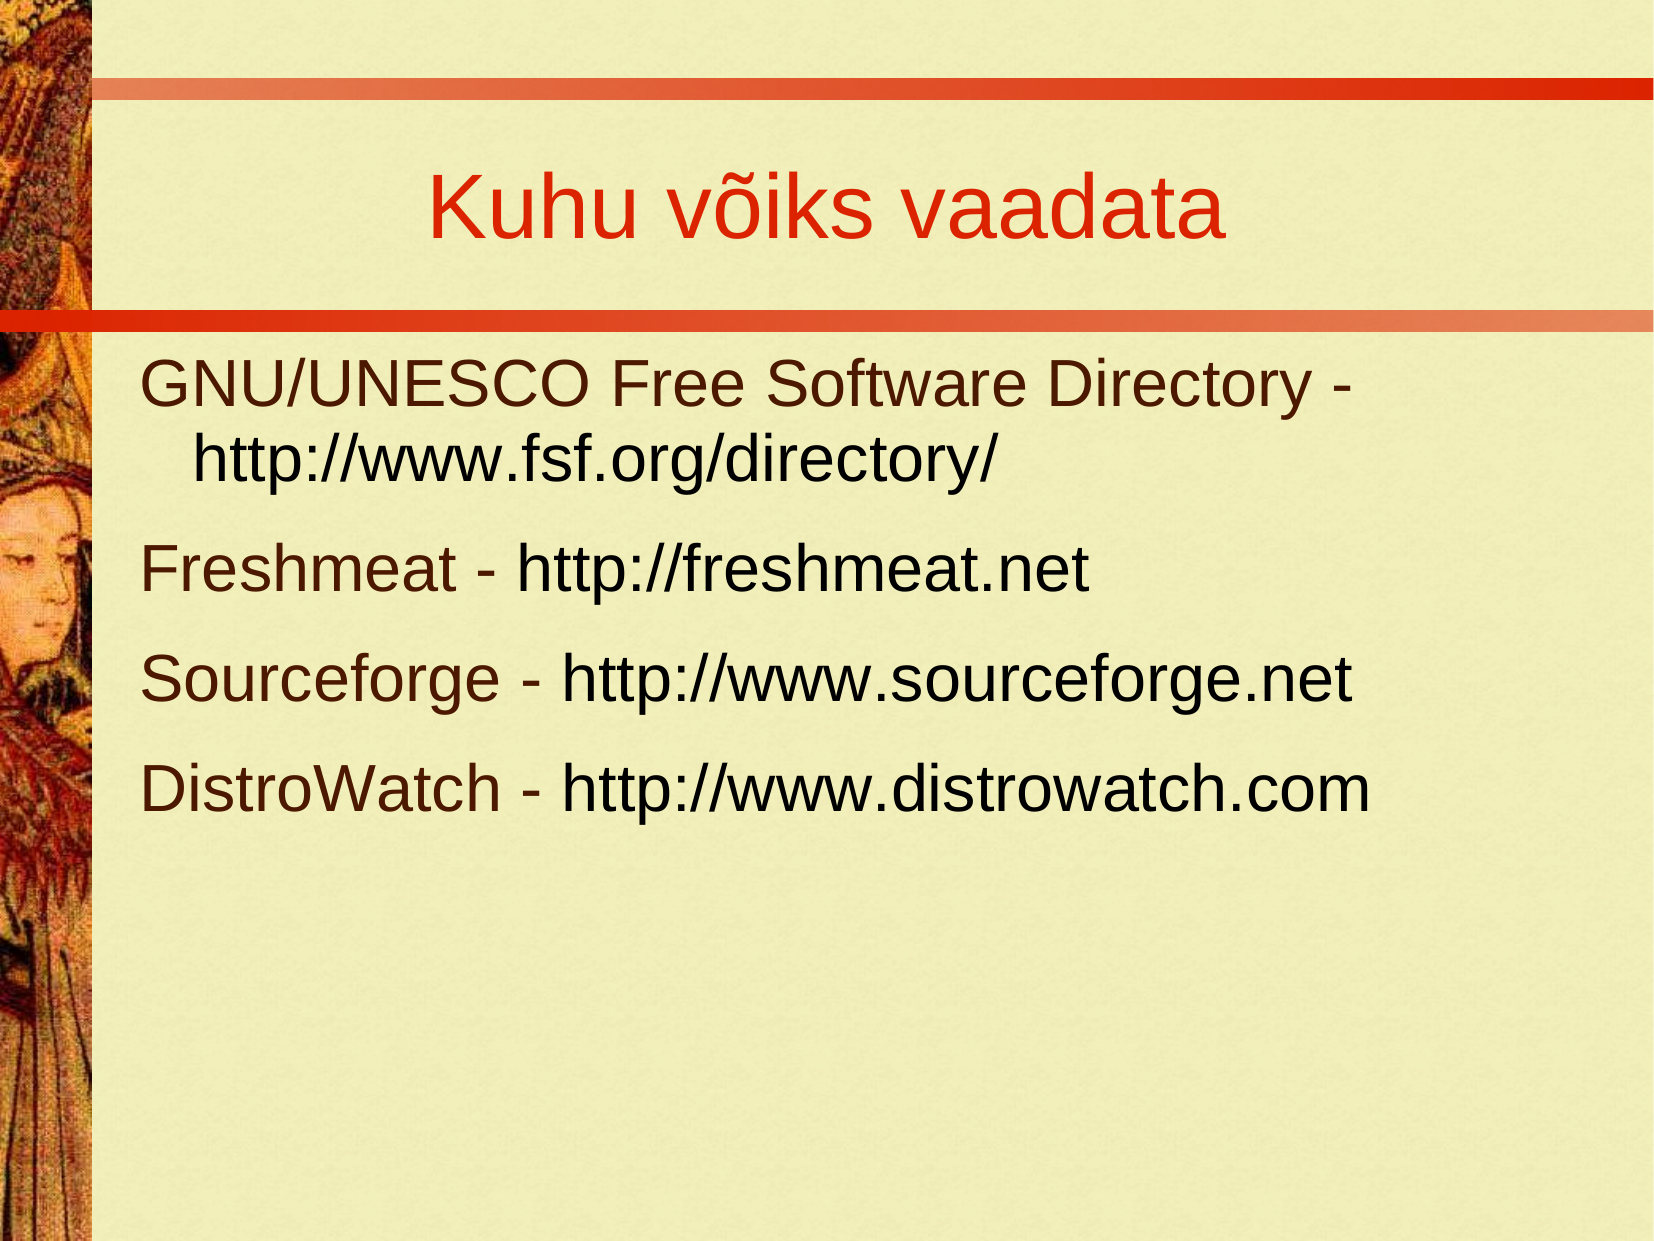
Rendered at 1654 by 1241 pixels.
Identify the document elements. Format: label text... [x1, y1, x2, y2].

picture [0, 0, 1654, 310]
list GNU/UNESCO Free Software Directory - http://www.fsf.org/directory/ Freshmeat - http://freshmeat.net Sourceforge - http://www.sourceforge.net DistroWatch - http://www.distrowatch.com [121, 344, 1534, 1127]
title Kuhu võiks vaadata [121, 102, 1534, 311]
picture [0, 332, 1654, 1241]
